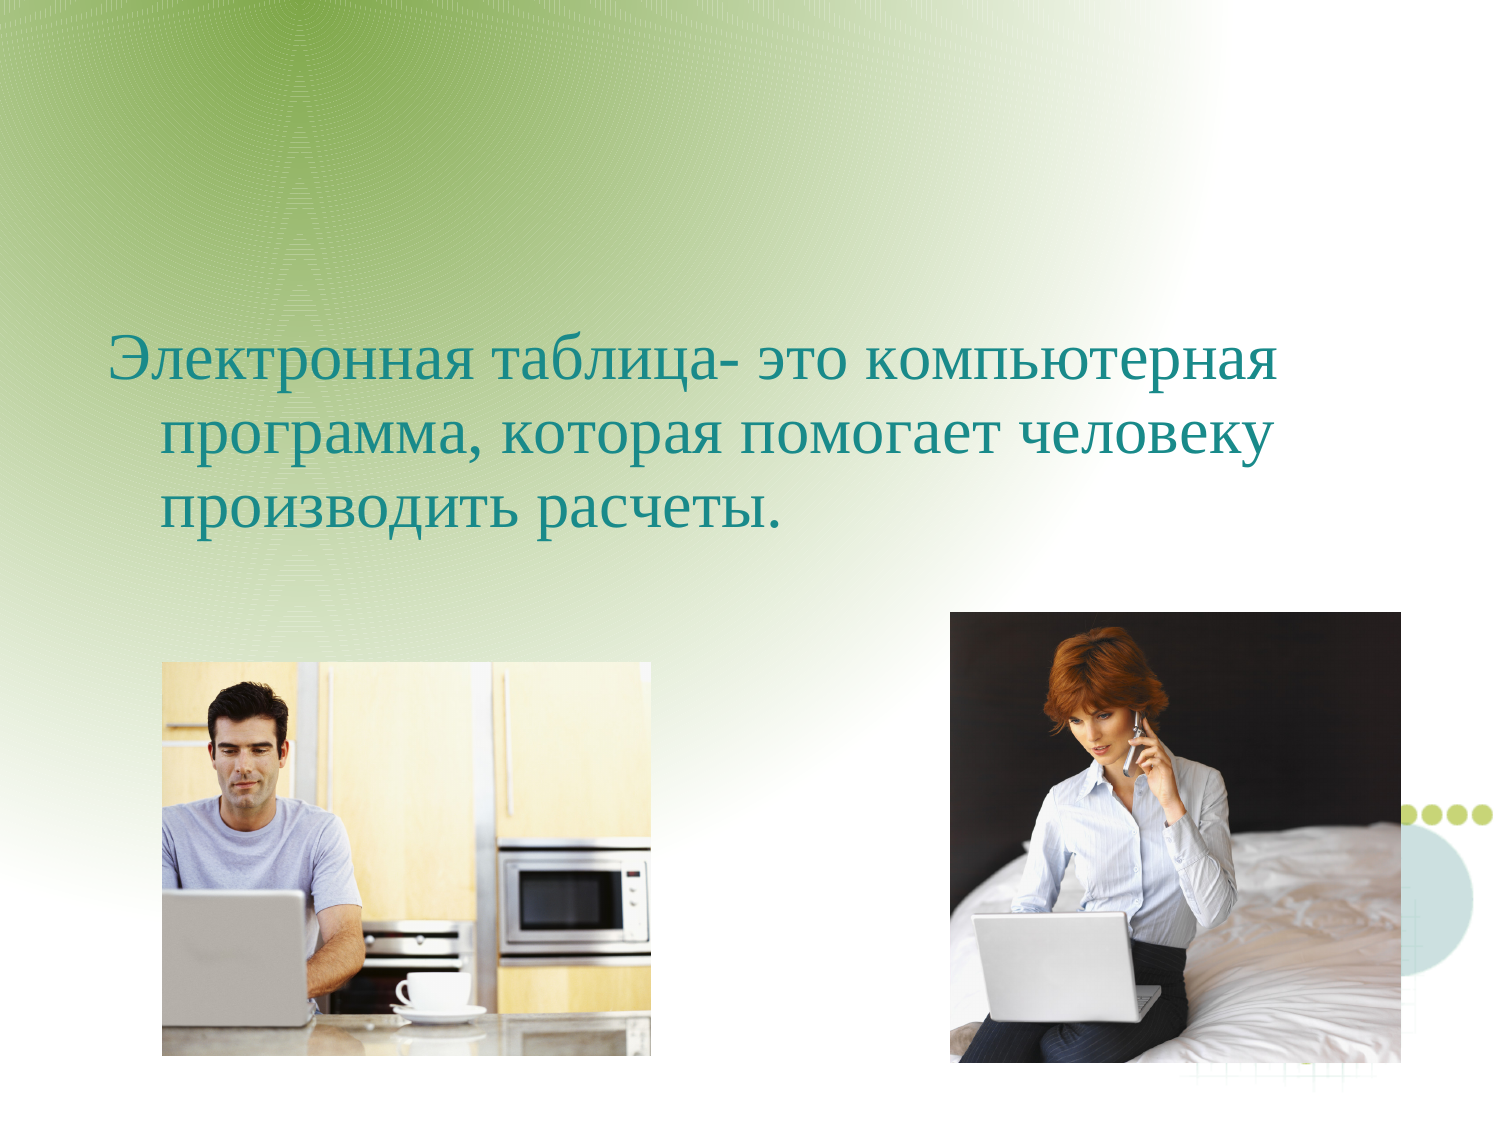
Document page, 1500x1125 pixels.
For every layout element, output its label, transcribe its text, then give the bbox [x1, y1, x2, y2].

picture [950, 612, 1500, 1098]
list Электронная таблица- это компьютерная программа, которая помогает человеку производить расчеты. [75, 312, 1426, 988]
picture [162, 662, 651, 1056]
title [75, 47, 1426, 276]
